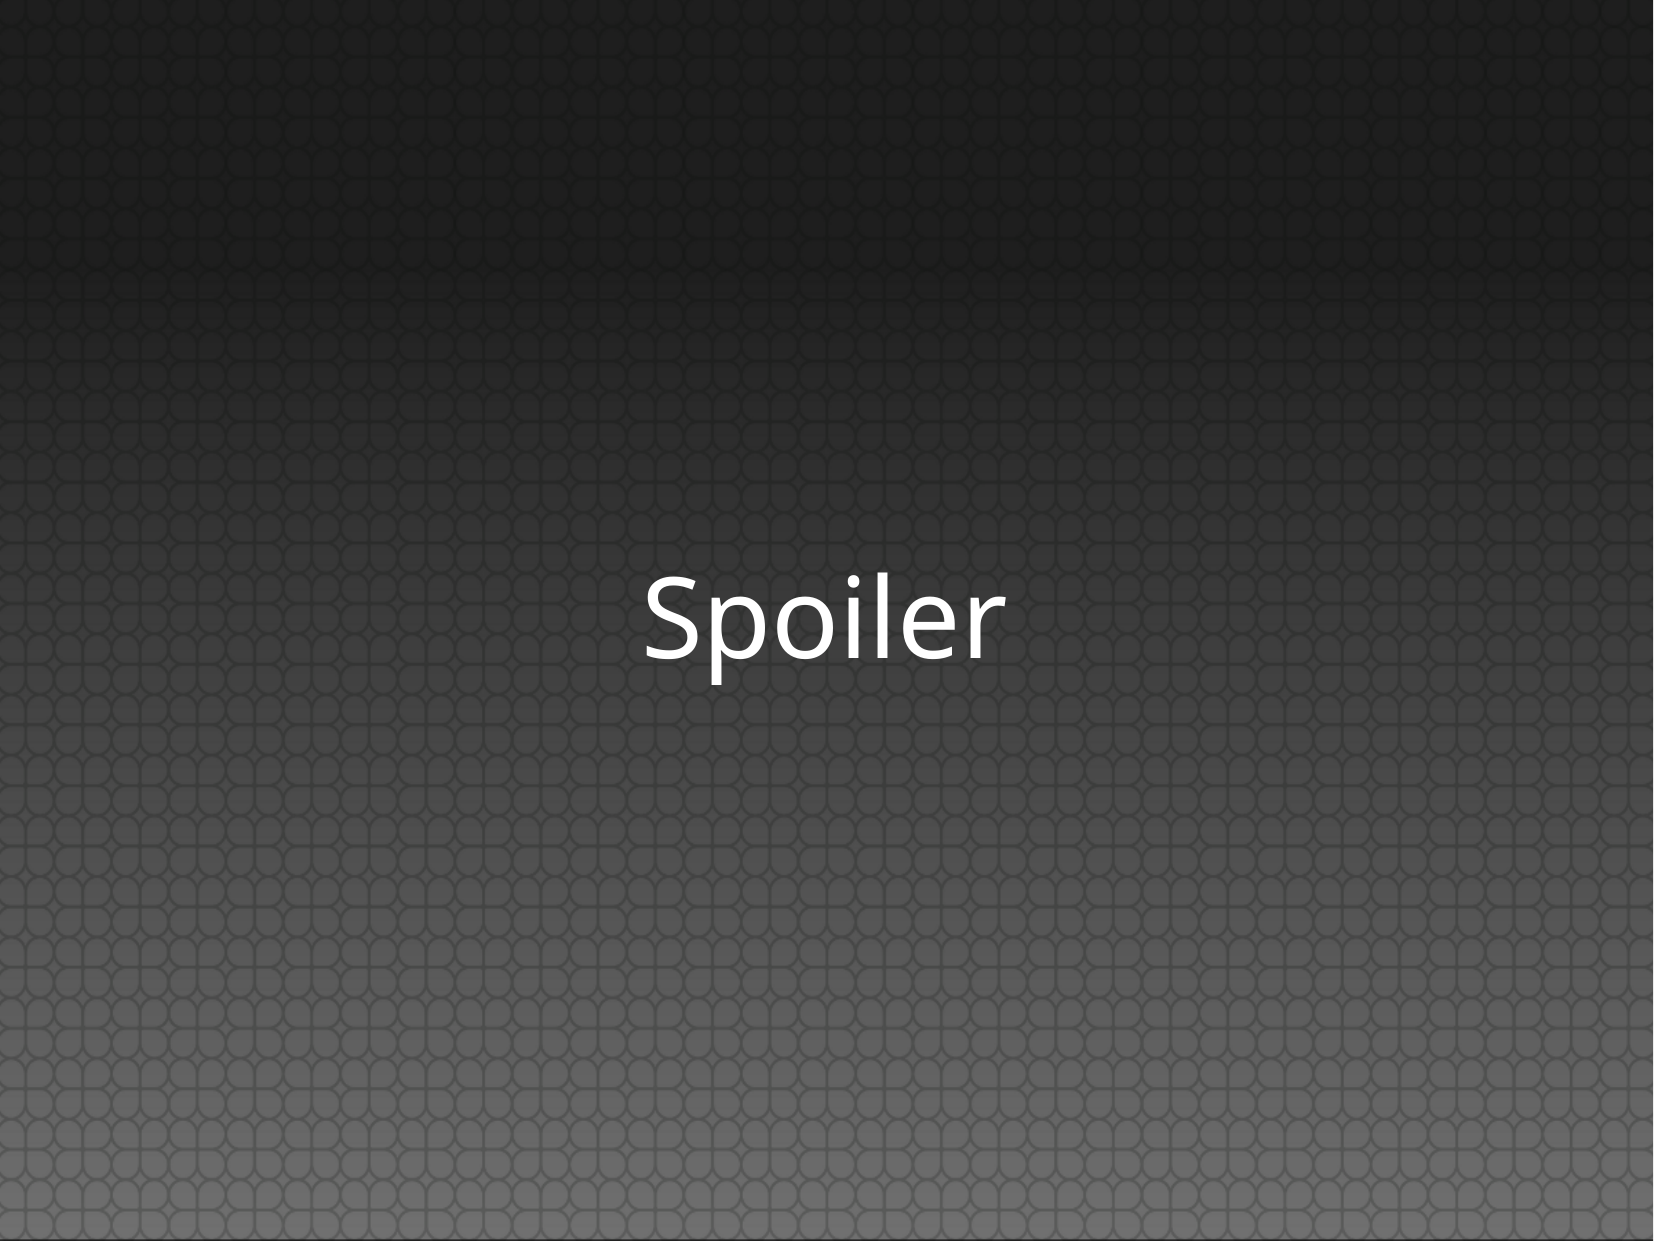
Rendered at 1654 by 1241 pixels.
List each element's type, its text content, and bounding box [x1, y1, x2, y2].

title Spoiler [338, 442, 1311, 786]
picture [0, 0, 1654, 1241]
